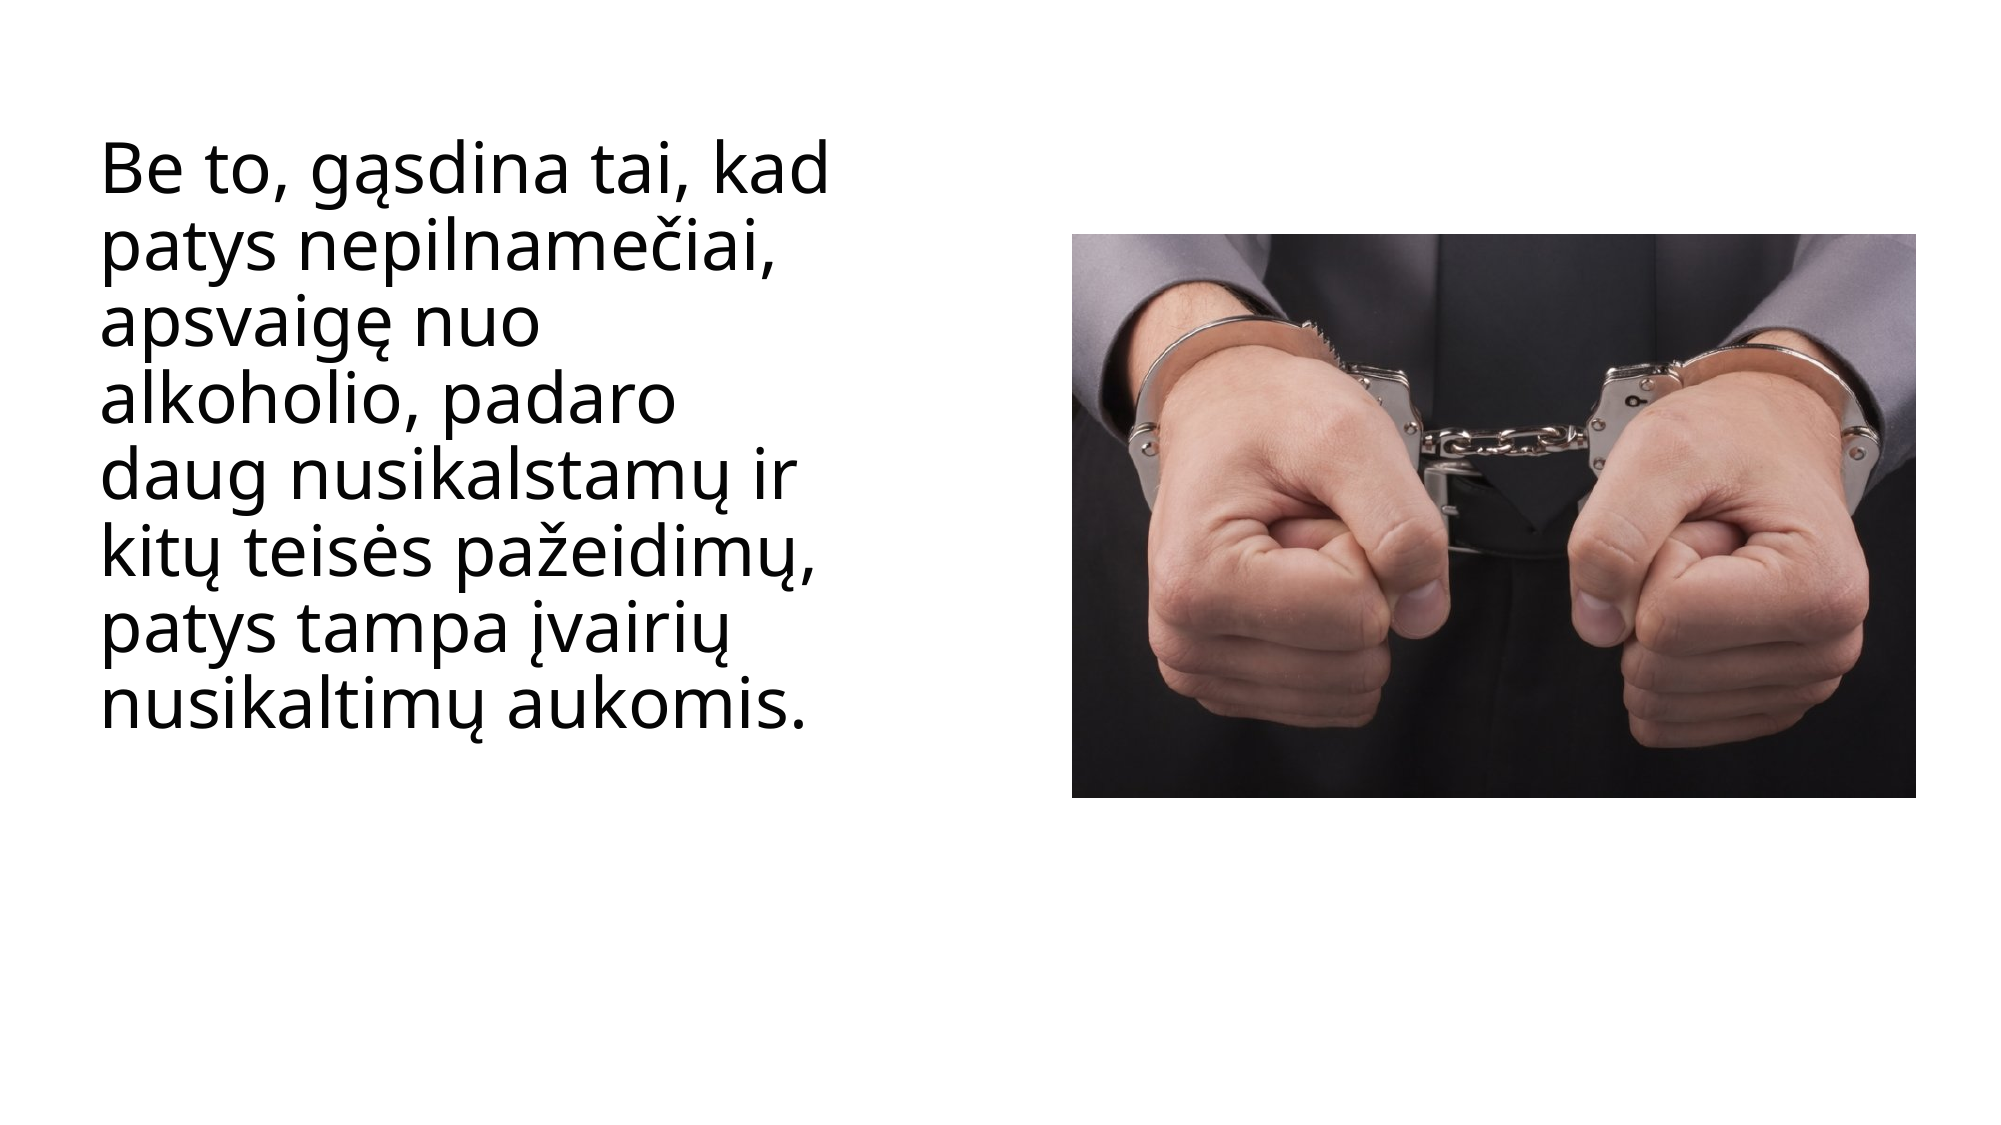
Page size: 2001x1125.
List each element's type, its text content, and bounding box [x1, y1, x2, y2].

picture [1072, 234, 1916, 798]
list Be to, gąsdina tai, kad patys nepilnamečiai, apsvaigę nuo alkoholio, padaro daug nusikalstamų ir kitų teisės pažeidimų, patys tampa įvairių nusikaltimų aukomis. [84, 125, 864, 986]
